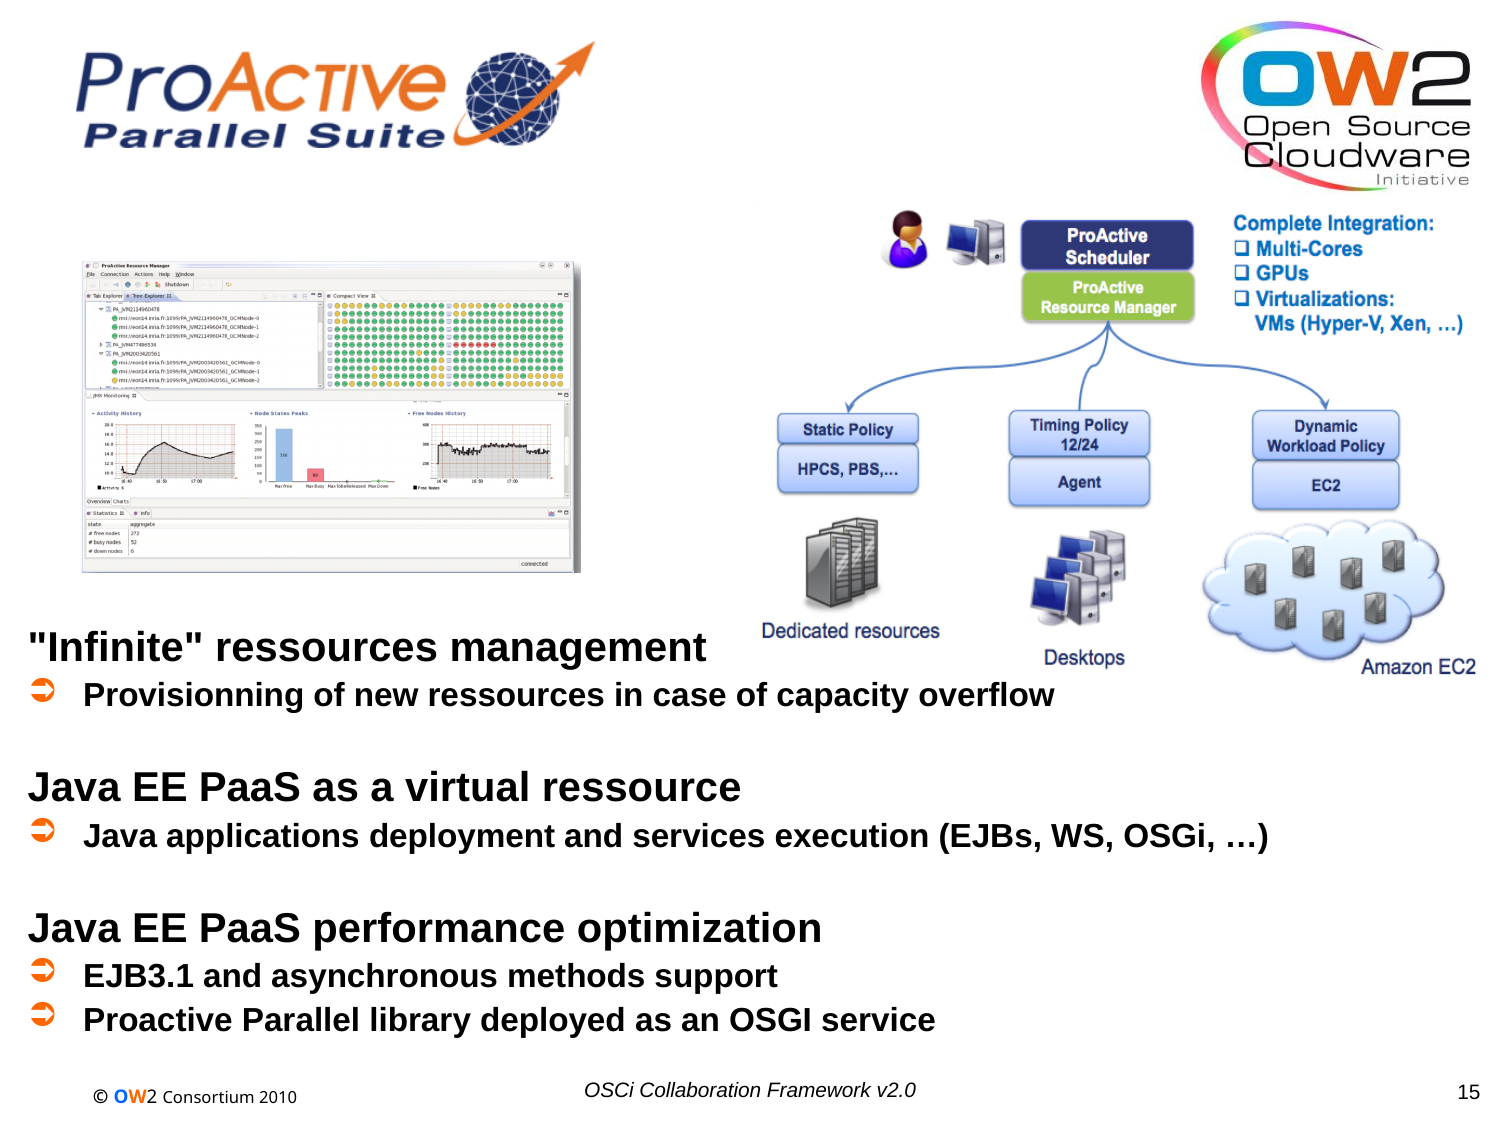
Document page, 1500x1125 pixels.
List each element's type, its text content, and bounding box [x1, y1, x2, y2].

list "Infinite" ressources management Provisionning of new ressources in case of capacity overflow Java EE PaaS as a virtual ressource Java applications deployment and services execution (EJBs, WS, OSGi, …) Java EE PaaS performance optimization EJB3.1 and asynchronous methods support Proactive Parallel library deployed as an OSGI service [27, 631, 1500, 1056]
picture [1199, 19, 1472, 195]
picture [750, 206, 1500, 631]
picture [80, 257, 581, 573]
picture [76, 41, 595, 148]
